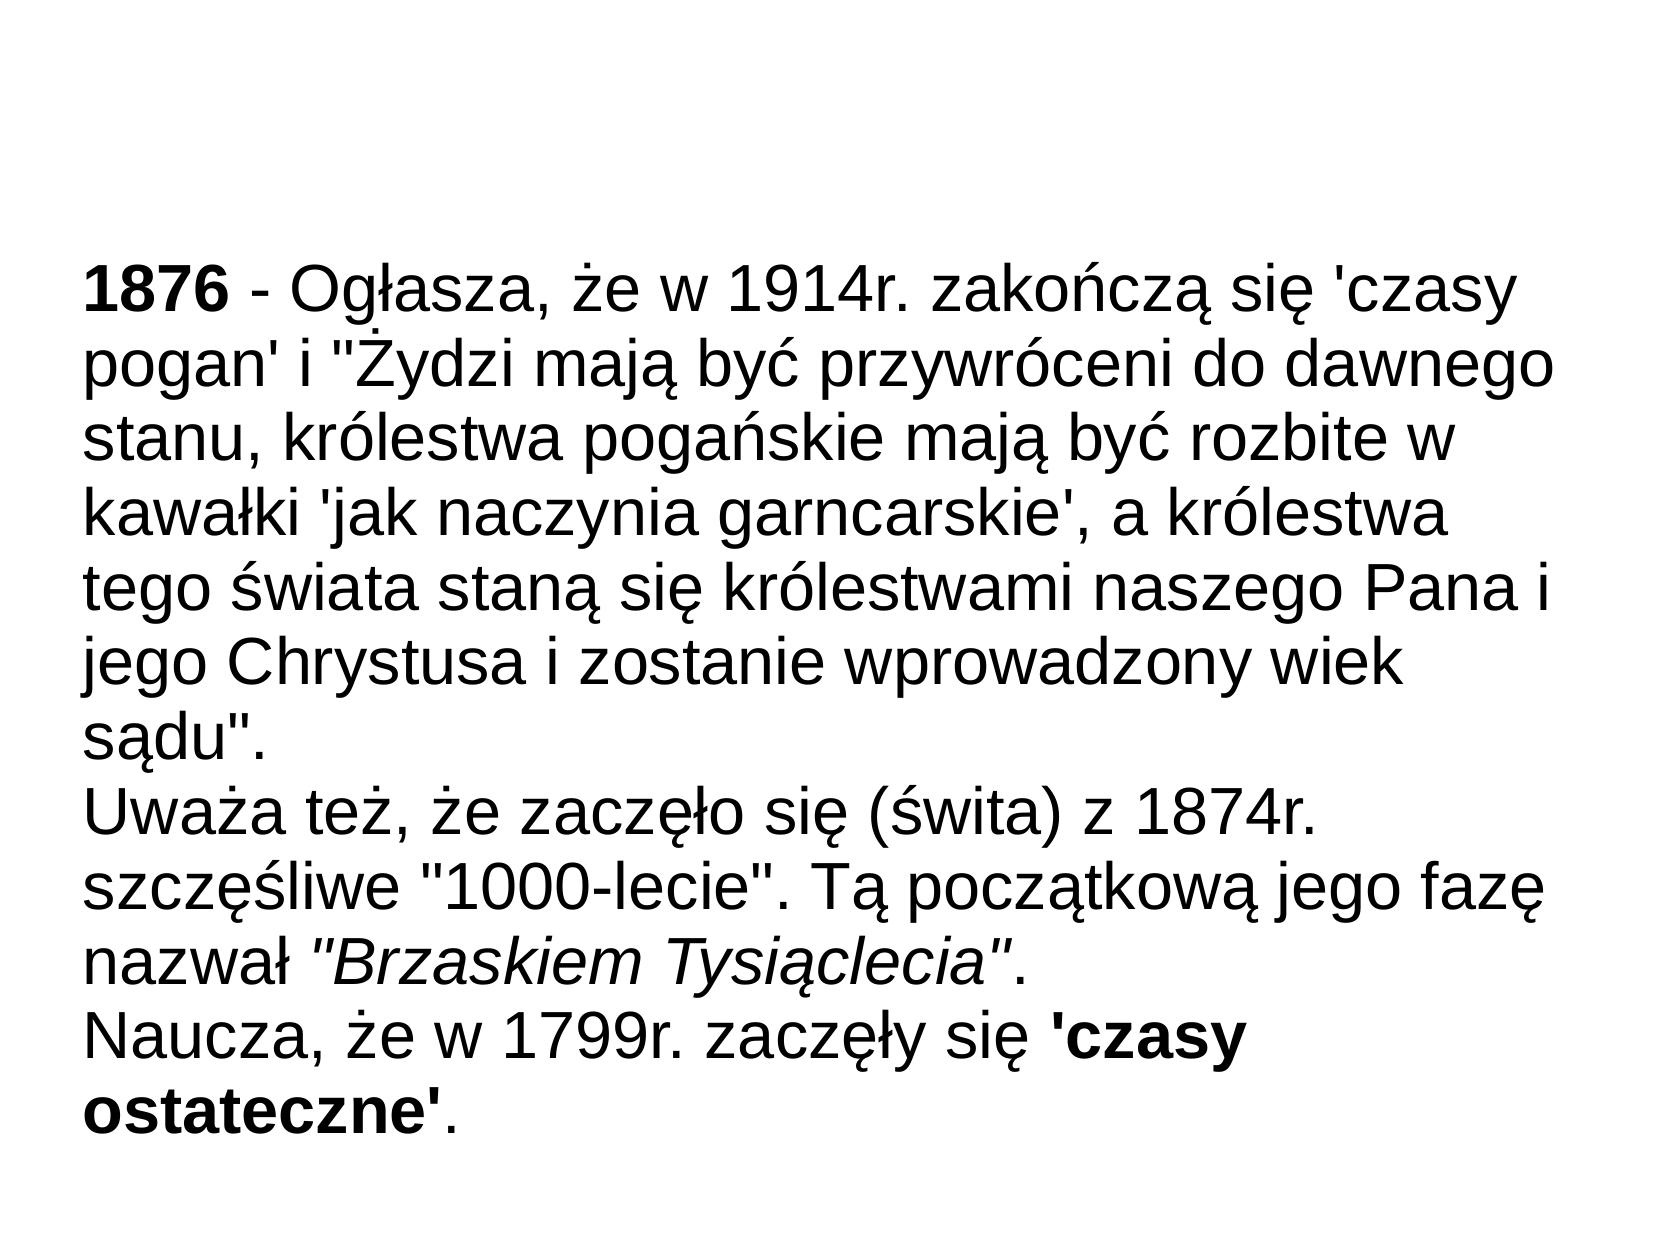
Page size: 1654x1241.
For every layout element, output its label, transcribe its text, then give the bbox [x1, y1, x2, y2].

subtitle 1876 - Ogłasza, że w 1914r. zakończą się 'czasy pogan' i "Żydzi mają być przywróceni do dawnego stanu, królestwa pogańskie mają być rozbite w kawałki 'jak naczynia garncarskie', a królestwa tego świata staną się królestwami naszego Pana i jego Chrystusa i zostanie wprowadzony wiek sądu". Uważa też, że zaczęło się (świta) z 1874r. szczęśliwe "1000-lecie". Tą początkową jego fazę nazwał "Brzaskiem Tysiąclecia". Naucza, że w 1799r. zaczęły się 'czasy ostateczne'. [82, 250, 1571, 1148]
